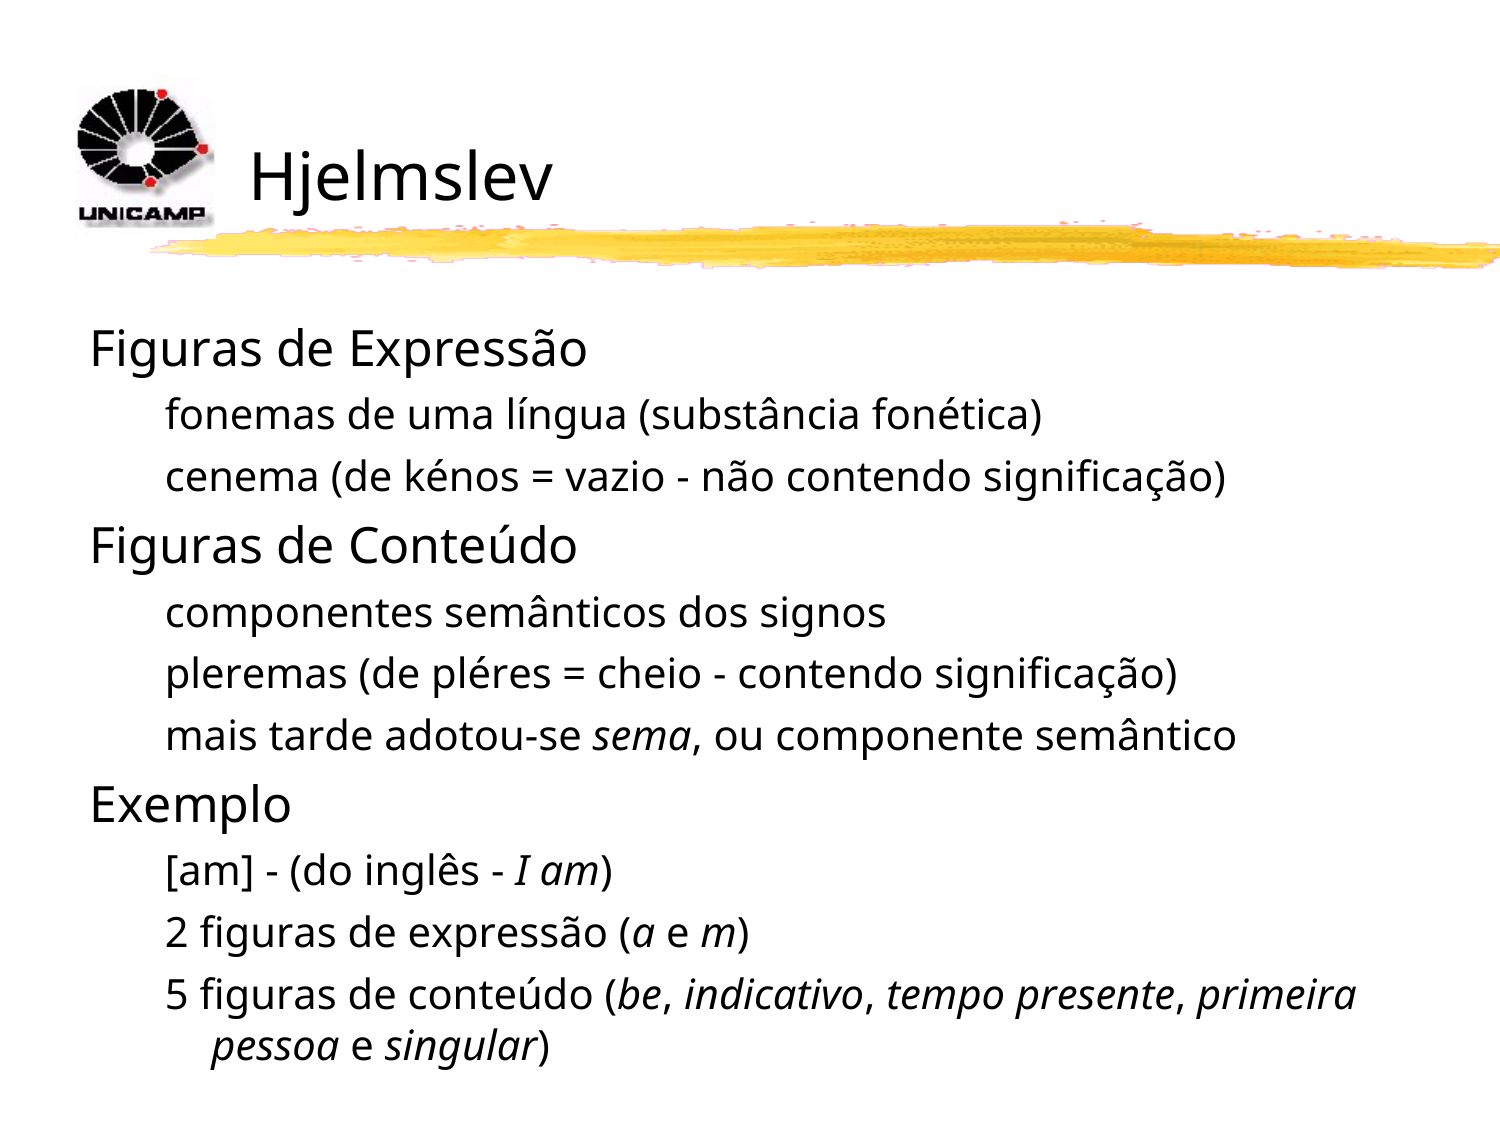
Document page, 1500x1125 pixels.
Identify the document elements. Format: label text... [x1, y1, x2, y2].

title Hjelmslev [233, 37, 1434, 225]
list Figuras de Expressão fonemas de uma língua (substância fonética) cenema (de kénos = vazio - não contendo significação) Figuras de Conteúdo componentes semânticos dos signos pleremas (de pléres = cheio - contendo significação) mais tarde adotou-se sema, ou componente semântico Exemplo [am] - (do inglês - I am) 2 figuras de expressão (a e m) 5 figuras de conteúdo (be, indicativo, tempo presente, primeira pessoa e singular) [74, 309, 1417, 1000]
picture [75, 74, 1500, 279]
